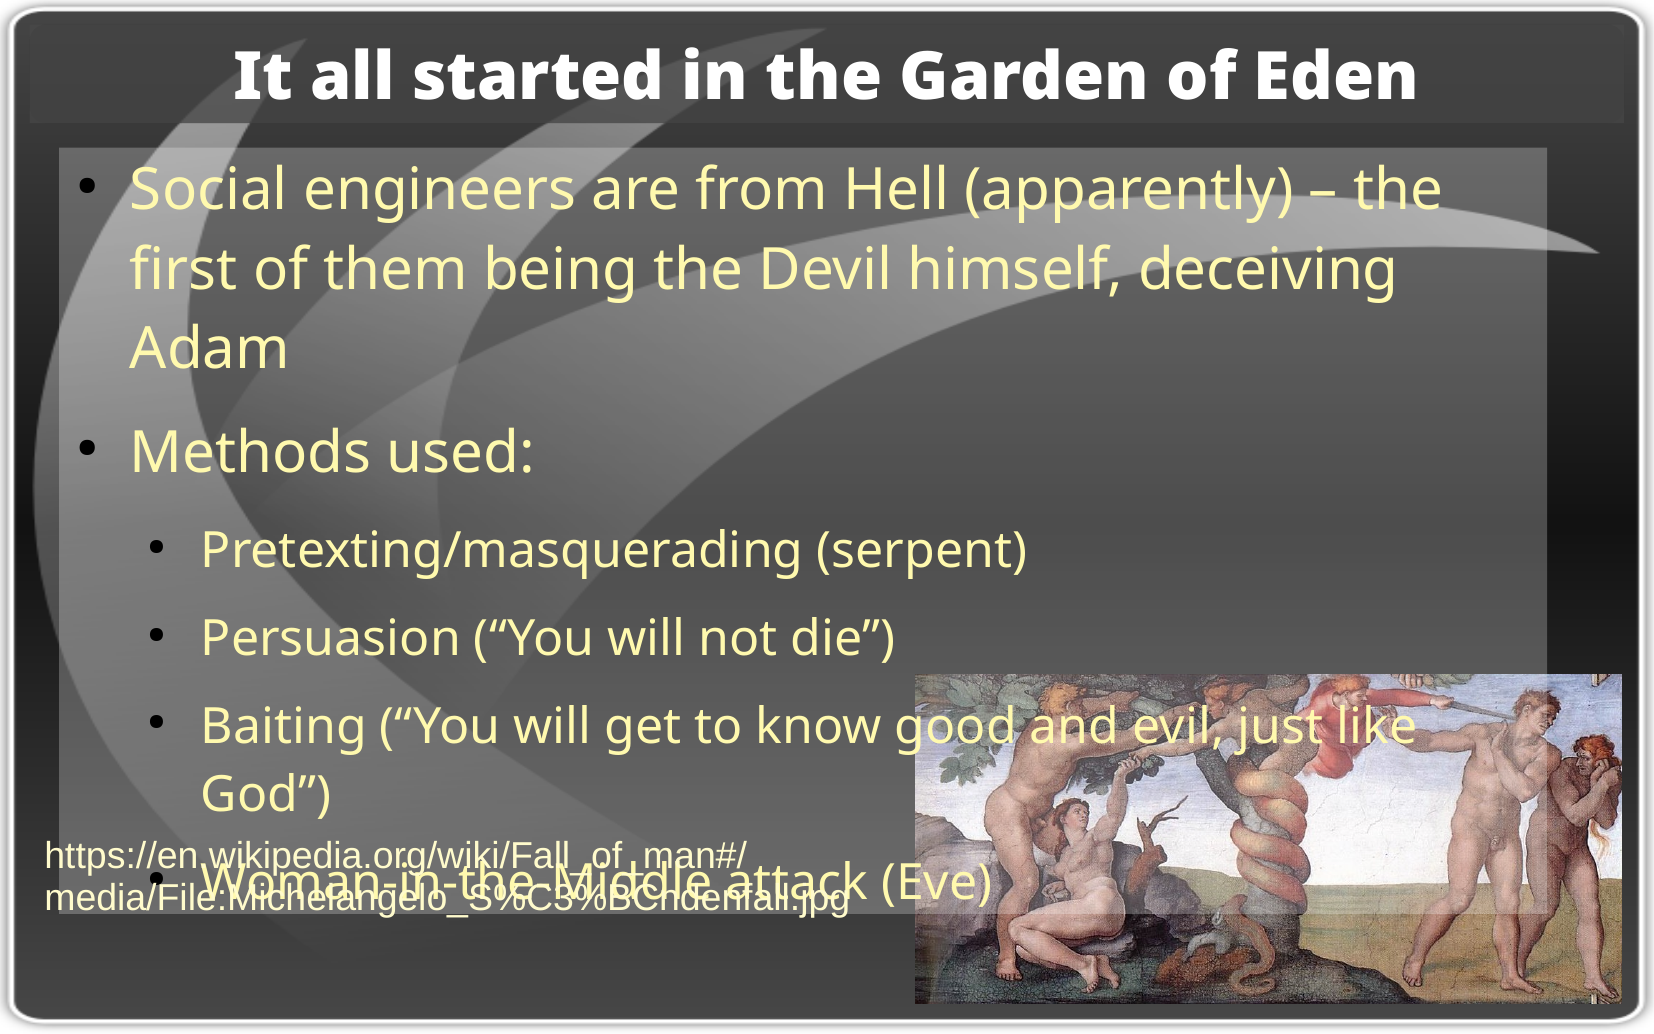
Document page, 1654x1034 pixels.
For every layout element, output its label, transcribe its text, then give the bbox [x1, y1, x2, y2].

list Social engineers are from Hell (apparently) – the first of them being the Devil himself, deceiving Adam Methods used: Pretexting/masquerading (serpent) Persuasion (“You will not die”) Baiting (“You will get to know good and evil, just like God”) Woman-in-the-Middle attack (Eve) [59, 147, 1548, 818]
text_box https://en.wikipedia.org/wiki/Fall_of_man#/media/File:Michelangelo_S%C3%BCndenfall.jpg [29, 826, 886, 1004]
title It all started in the Garden of Eden [29, 24, 1625, 124]
picture [0, 0, 1654, 1034]
